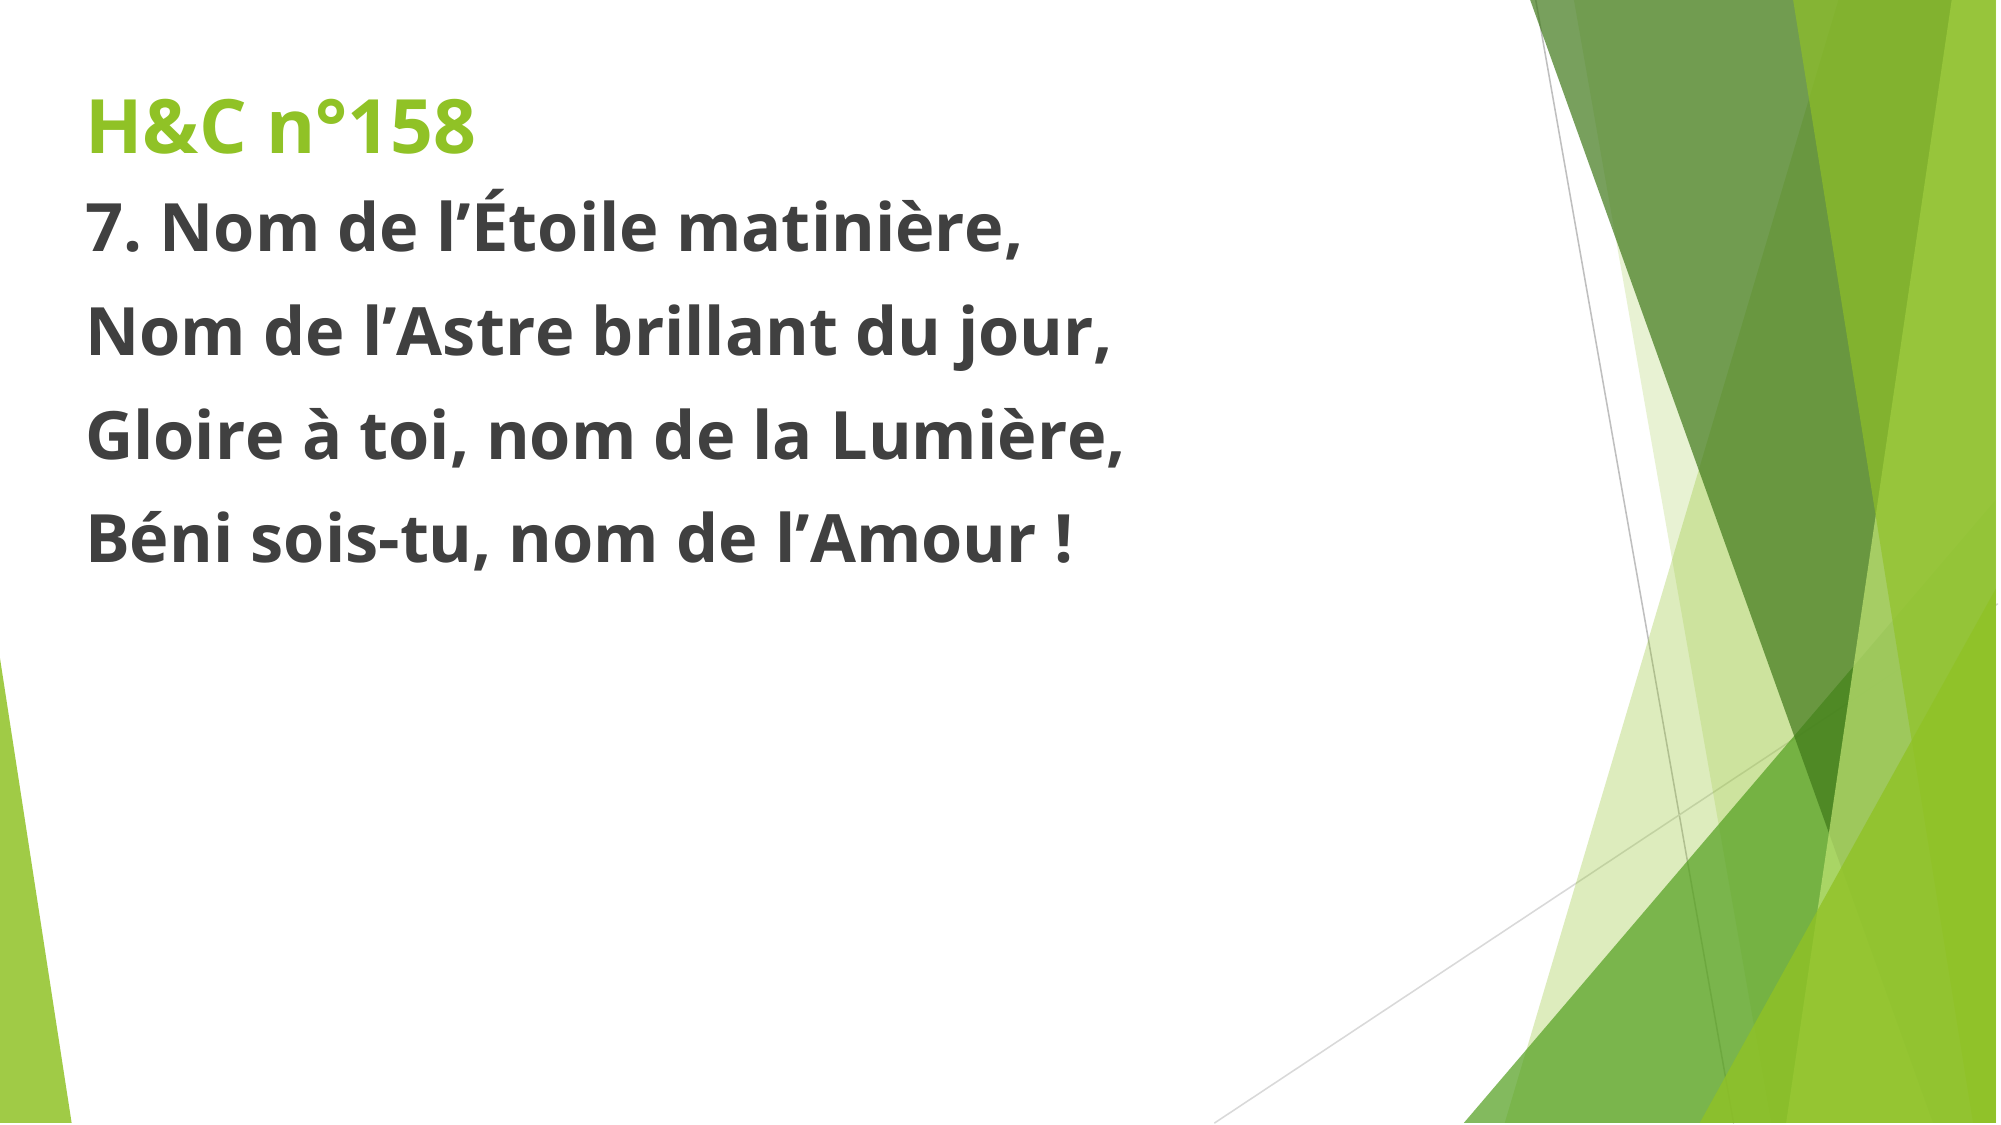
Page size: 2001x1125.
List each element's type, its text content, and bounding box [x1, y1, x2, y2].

text_box H&C n°158 [70, 70, 603, 165]
text_box 7. Nom de l’Étoile matinière, Nom de l’Astre brillant du jour, Gloire à toi, nom de la Lumière, Béni sois-tu, nom de l’Amour ! [70, 165, 1985, 1079]
